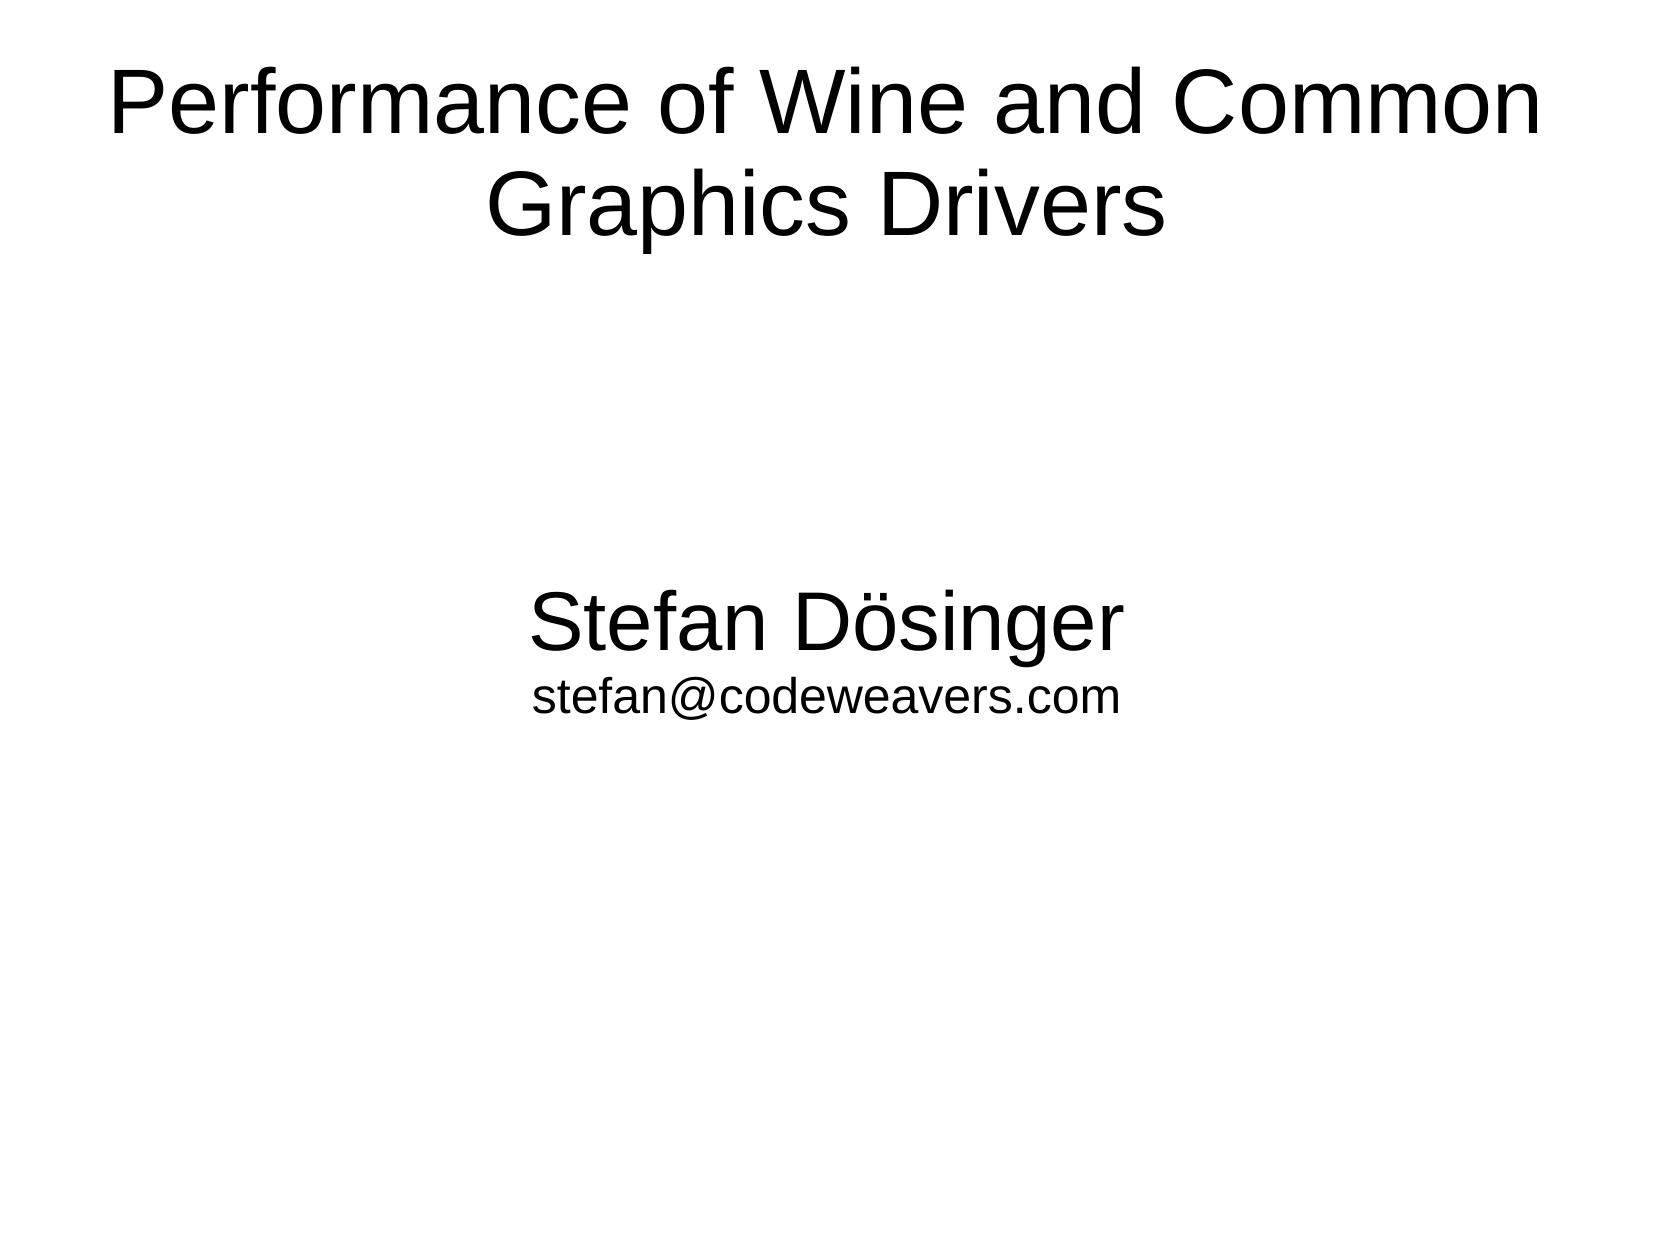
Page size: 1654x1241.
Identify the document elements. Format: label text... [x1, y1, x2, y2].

title Performance of Wine and Common Graphics Drivers [82, 49, 1571, 257]
subtitle Stefan Dösinger stefan@codeweavers.com [82, 290, 1571, 1010]
